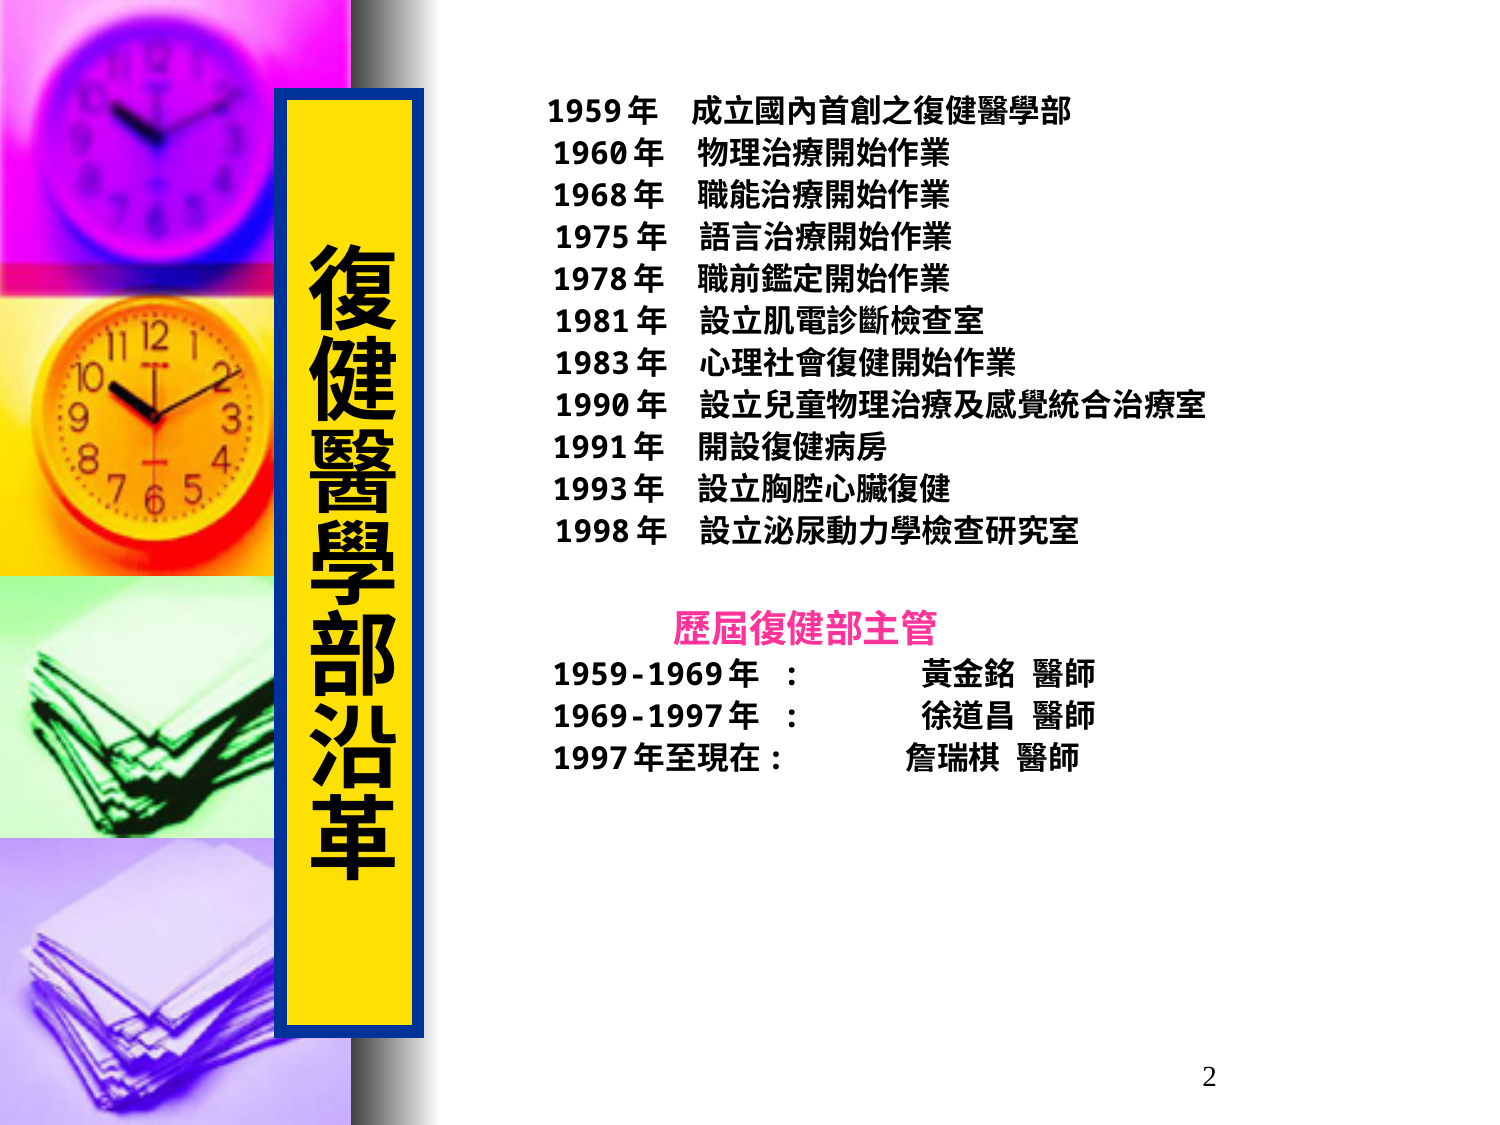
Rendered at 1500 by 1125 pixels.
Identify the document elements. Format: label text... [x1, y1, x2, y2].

text_box [1187, 1050, 1500, 1125]
title 復健醫學部沿革 [280, 93, 419, 1032]
list 1959年 成立國內首創之復健醫學部 1960年 物理治療開始作業 1968年 職能治療開始作業 1975年 語言治療開始作業 1978年 職前鑑定開始作業 1981年 設立肌電診斷檢查室 1983年 心理社會復健開始作業 1990年 設立兒童物理治療及感覺統合治療室 1991年 開設復健病房 1993年 設立胸腔心臟復健 1998年 設立泌尿動力學檢查研究室 歷屆復健部主管 1959-1969年 : 黃金銘 醫師 1969-1997年 : 徐道昌 醫師 1997年至現在: 詹瑞棋 醫師 [437, 87, 1388, 1026]
